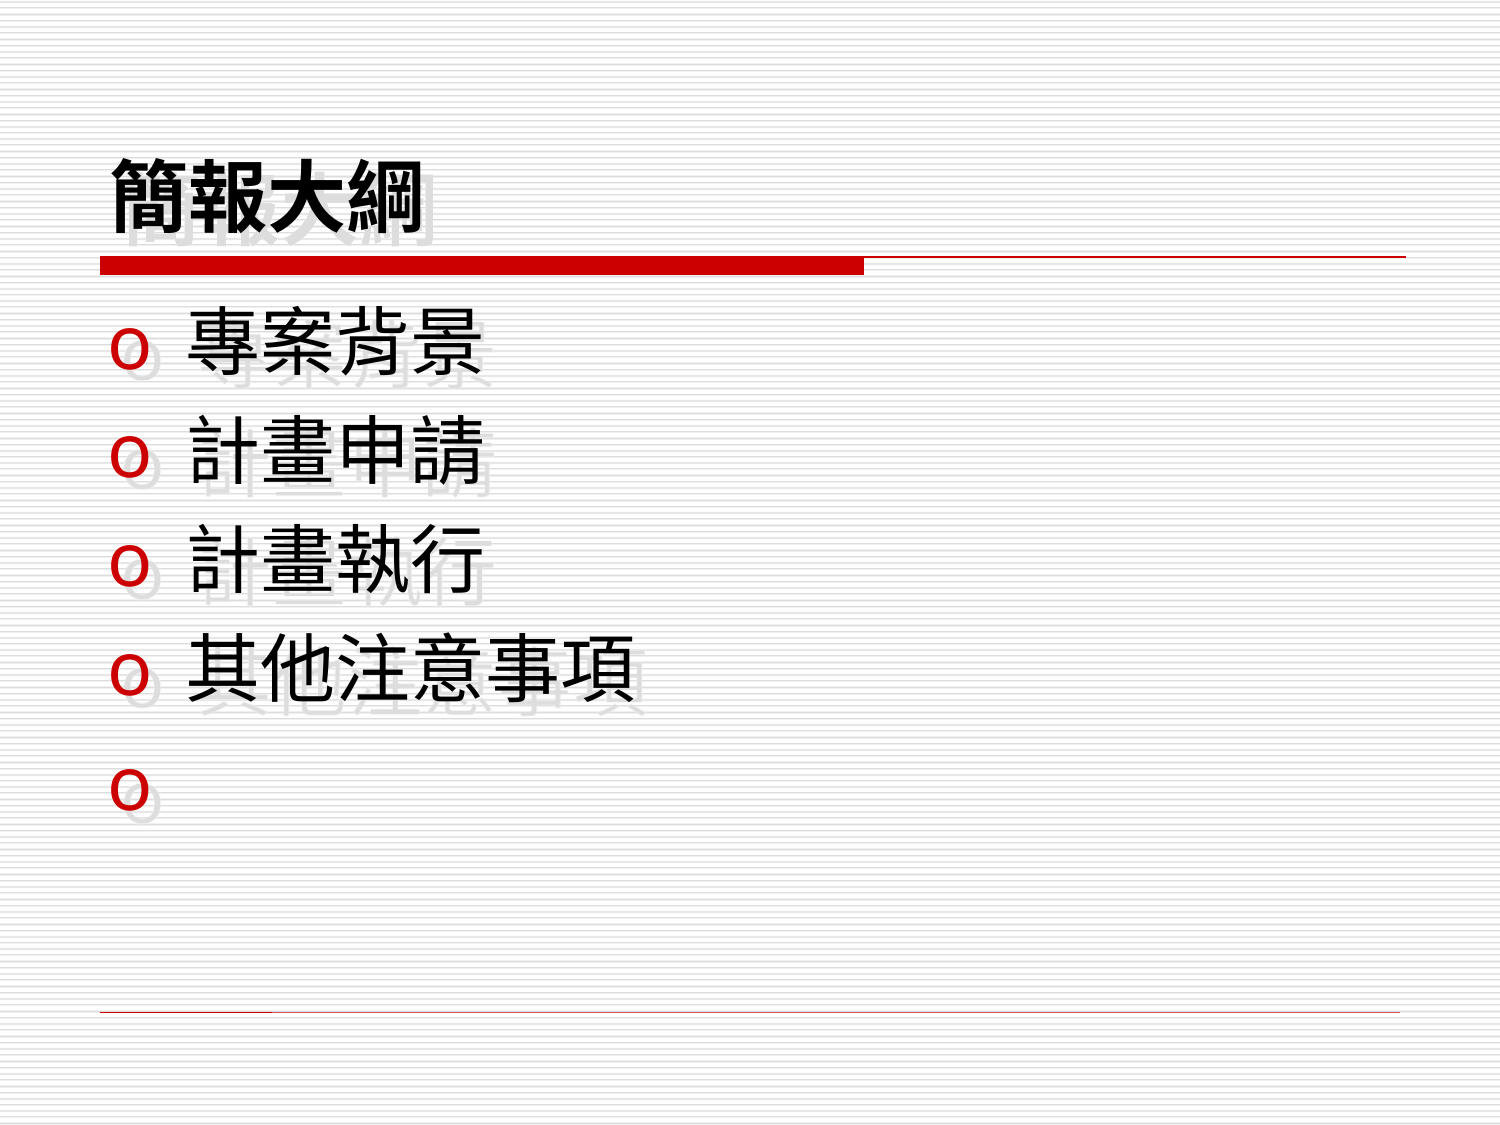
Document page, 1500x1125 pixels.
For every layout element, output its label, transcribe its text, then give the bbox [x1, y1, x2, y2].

list 專案背景 計畫申請 計畫執行 其他注意事項 [92, 287, 1406, 988]
title 簡報大綱 [94, 50, 1407, 250]
